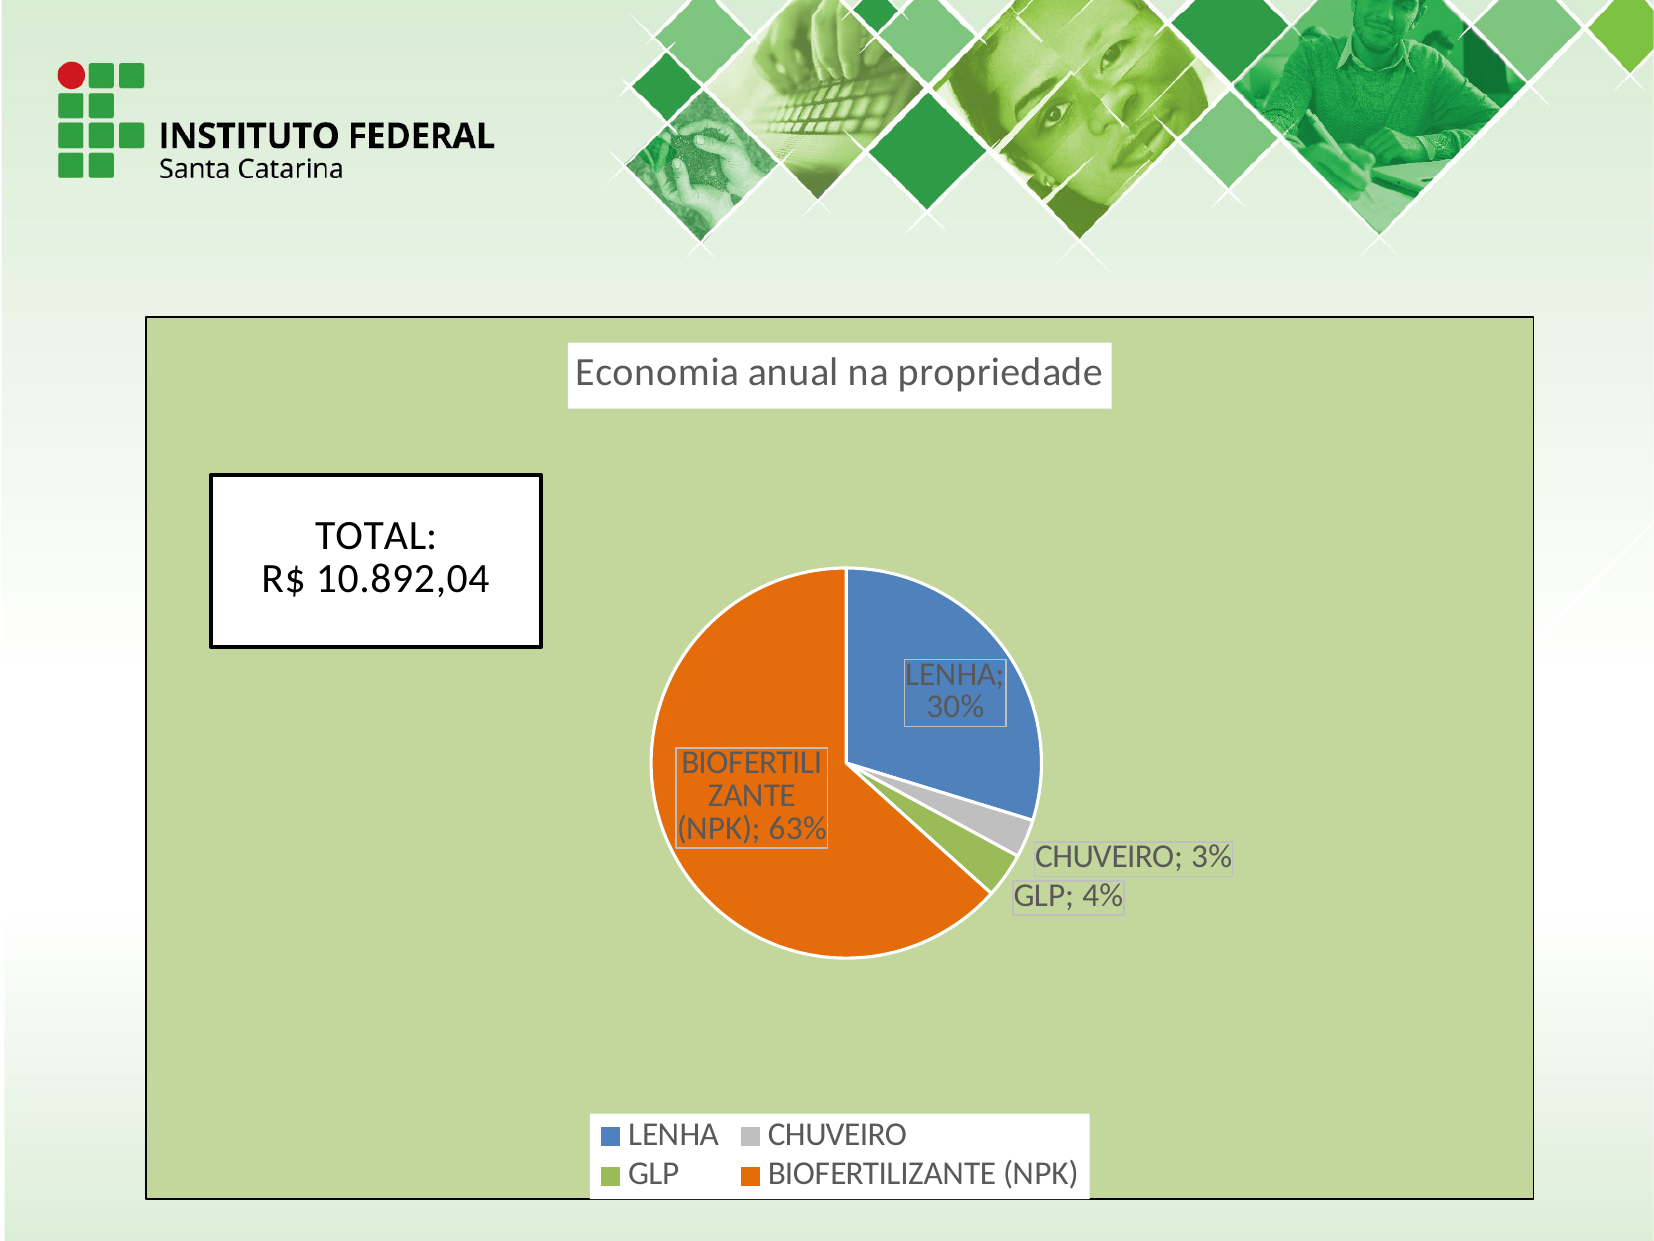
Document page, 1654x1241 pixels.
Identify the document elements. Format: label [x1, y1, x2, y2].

picture [1, 0, 1654, 1241]
chart [145, 316, 1535, 1200]
